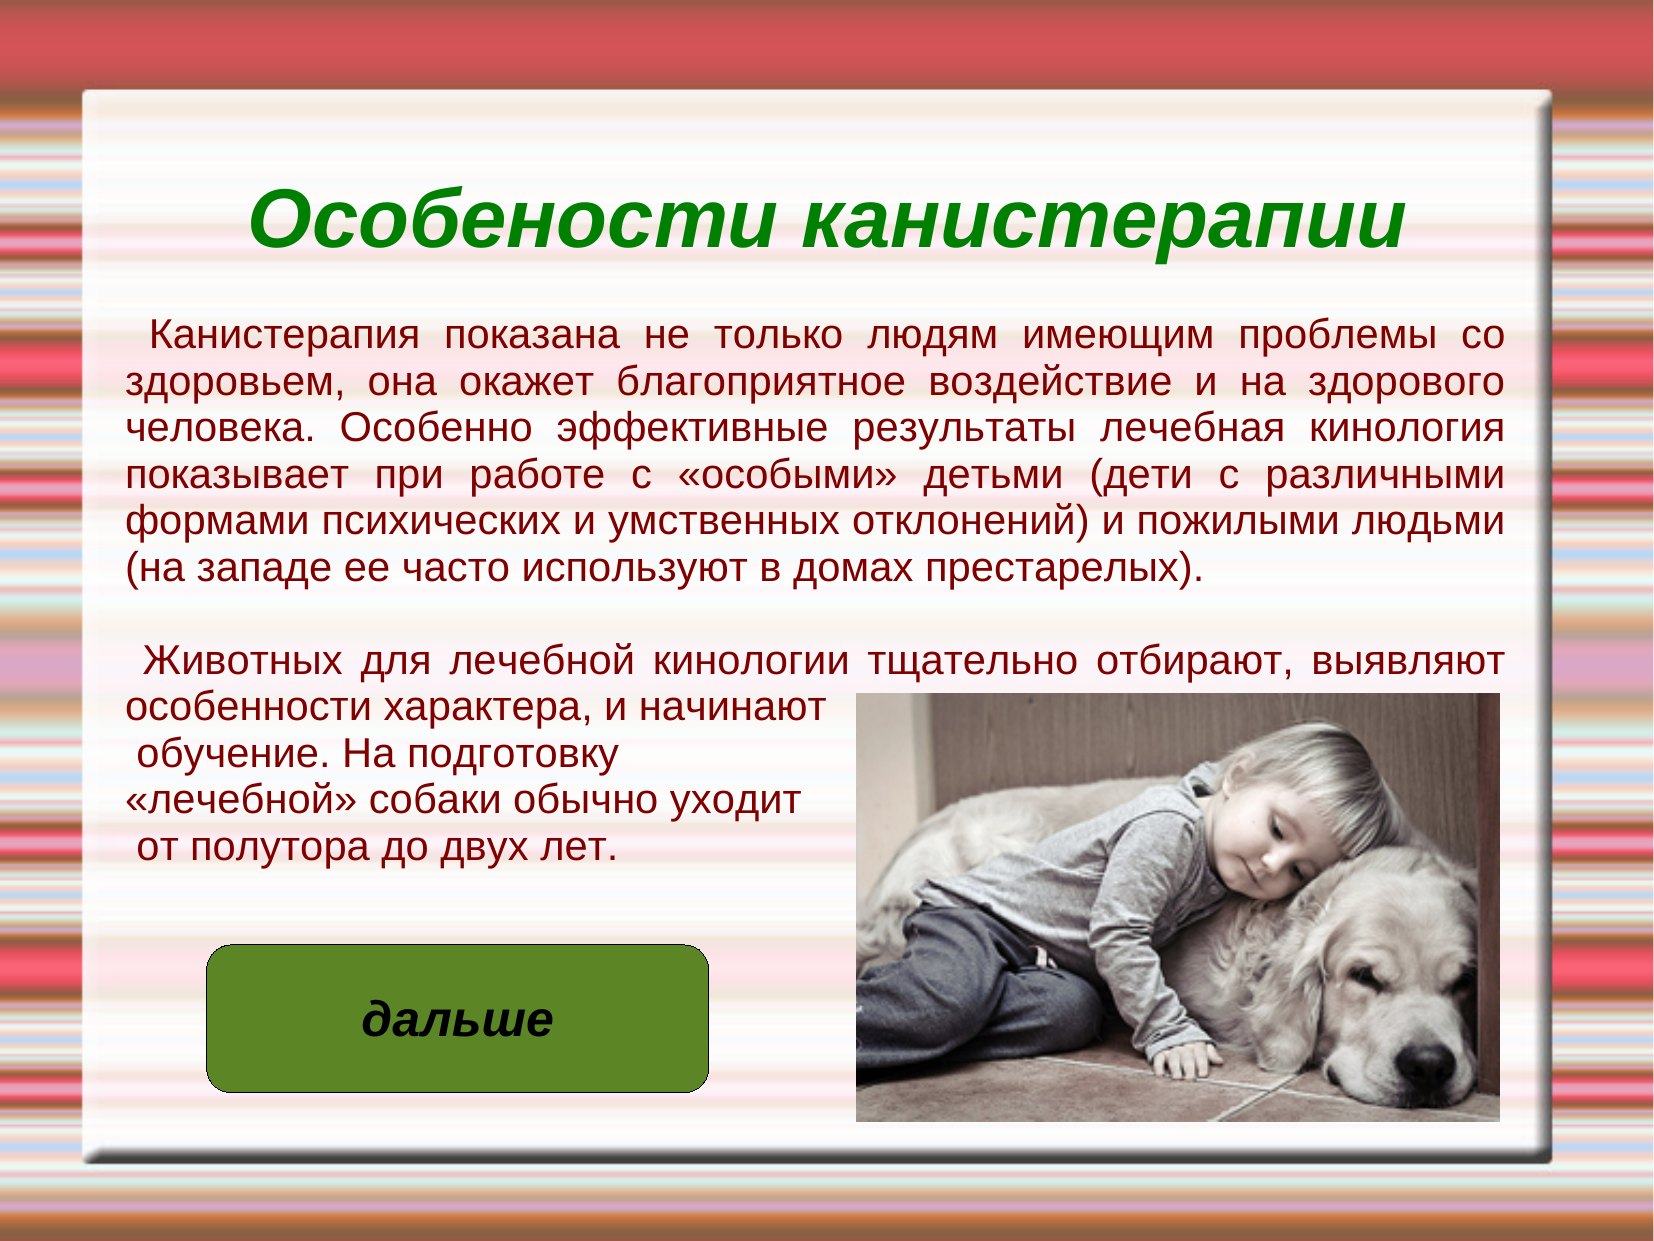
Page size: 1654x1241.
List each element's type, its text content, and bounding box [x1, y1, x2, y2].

list Канистерапия показана не только людям имеющим проблемы со здоровьем, она окажет благоприятное воздействие и на здорового человека. Особенно эффективные результаты лечебная кинология показывает при работе с «особыми» детьми (дети с различными формами психических и умственных отклонений) и пожилыми людьми (на западе ее часто используют в домах престарелых). Животных для лечебной кинологии тщательно отбирают, выявляют особенности характера, и начинают обучение. На подготовку «лечебной» собаки обычно уходит от полутора до двух лет. [124, 311, 1506, 1093]
picture [0, 0, 1654, 1241]
title Особености канистерапии [121, 114, 1534, 322]
text_box дальше [206, 944, 709, 1093]
